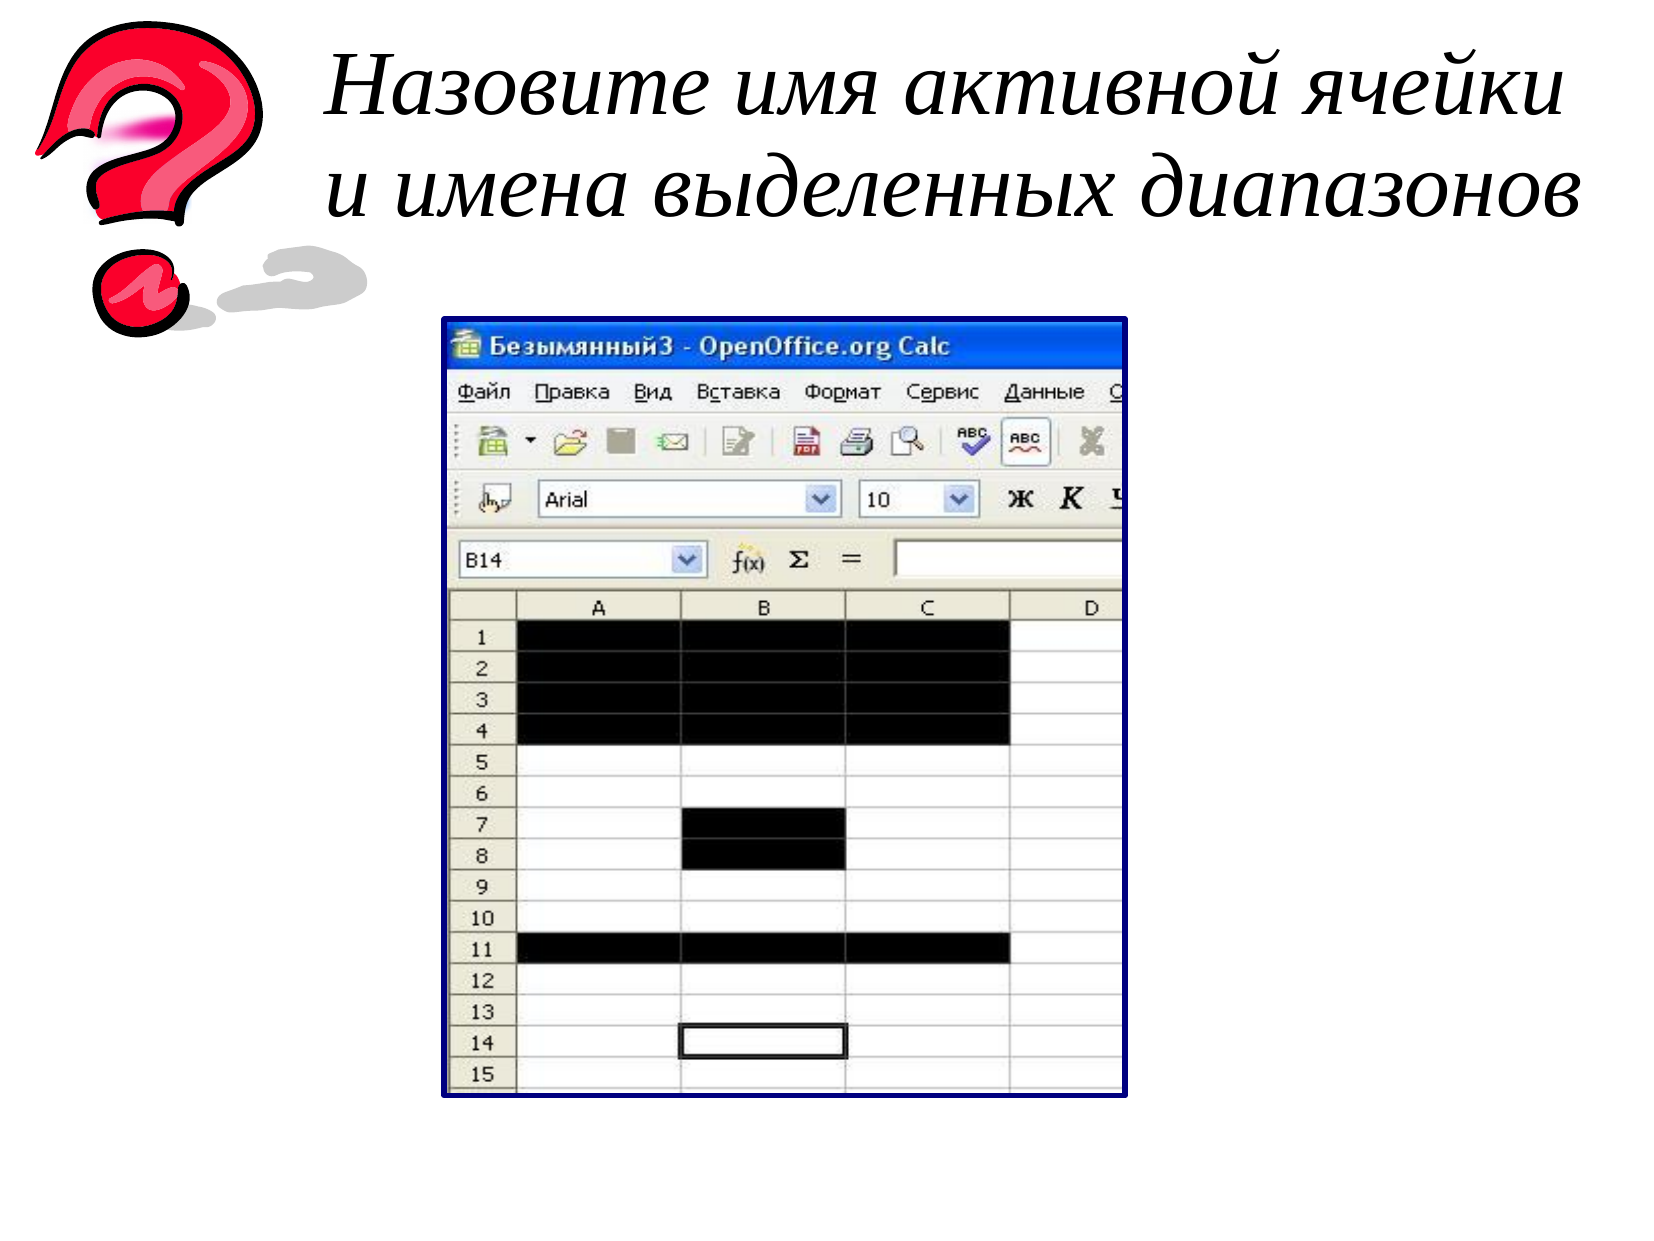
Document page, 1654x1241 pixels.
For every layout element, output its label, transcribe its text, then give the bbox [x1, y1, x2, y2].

title Назовите имя активной ячейки и имена выделенных диапазонов [384, 33, 1625, 237]
picture [447, 322, 1123, 1093]
picture [18, 4, 384, 355]
